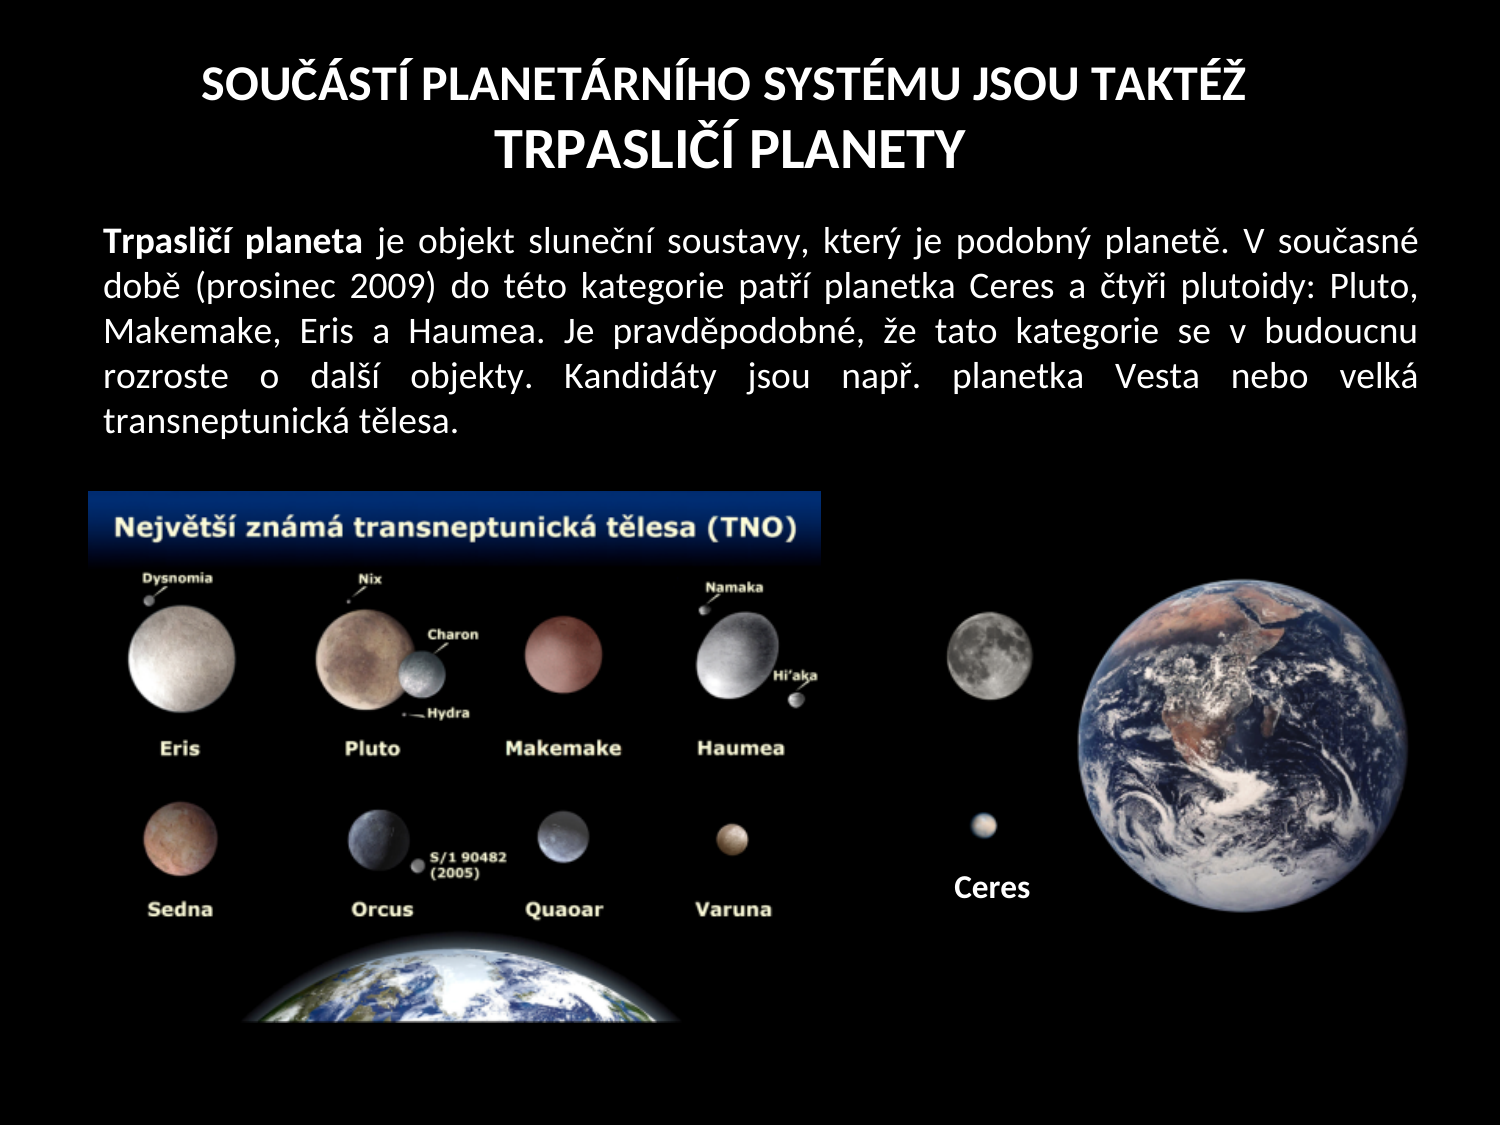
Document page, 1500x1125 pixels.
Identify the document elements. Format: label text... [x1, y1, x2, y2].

text_box SOUČÁSTÍ PLANETÁRNÍHO SYSTÉMU JSOU TAKTÉŽ TRPASLIČÍ PLANETY [187, 42, 1274, 189]
text_box Trpasličí planeta je objekt sluneční soustavy, který je podobný planetě. V současné době (prosinec 2009) do této kategorie patří planetka Ceres a čtyři plutoidy: Pluto, Makemake, Eris a Haumea. Je pravděpodobné, že tato kategorie se v budoucnu rozroste o další objekty. Kandidáty jsou např. planetka Vesta nebo velká transneptunická tělesa. [88, 207, 1436, 494]
text_box Ceres [939, 857, 1046, 914]
picture [891, 562, 1438, 930]
picture [88, 491, 821, 1023]
